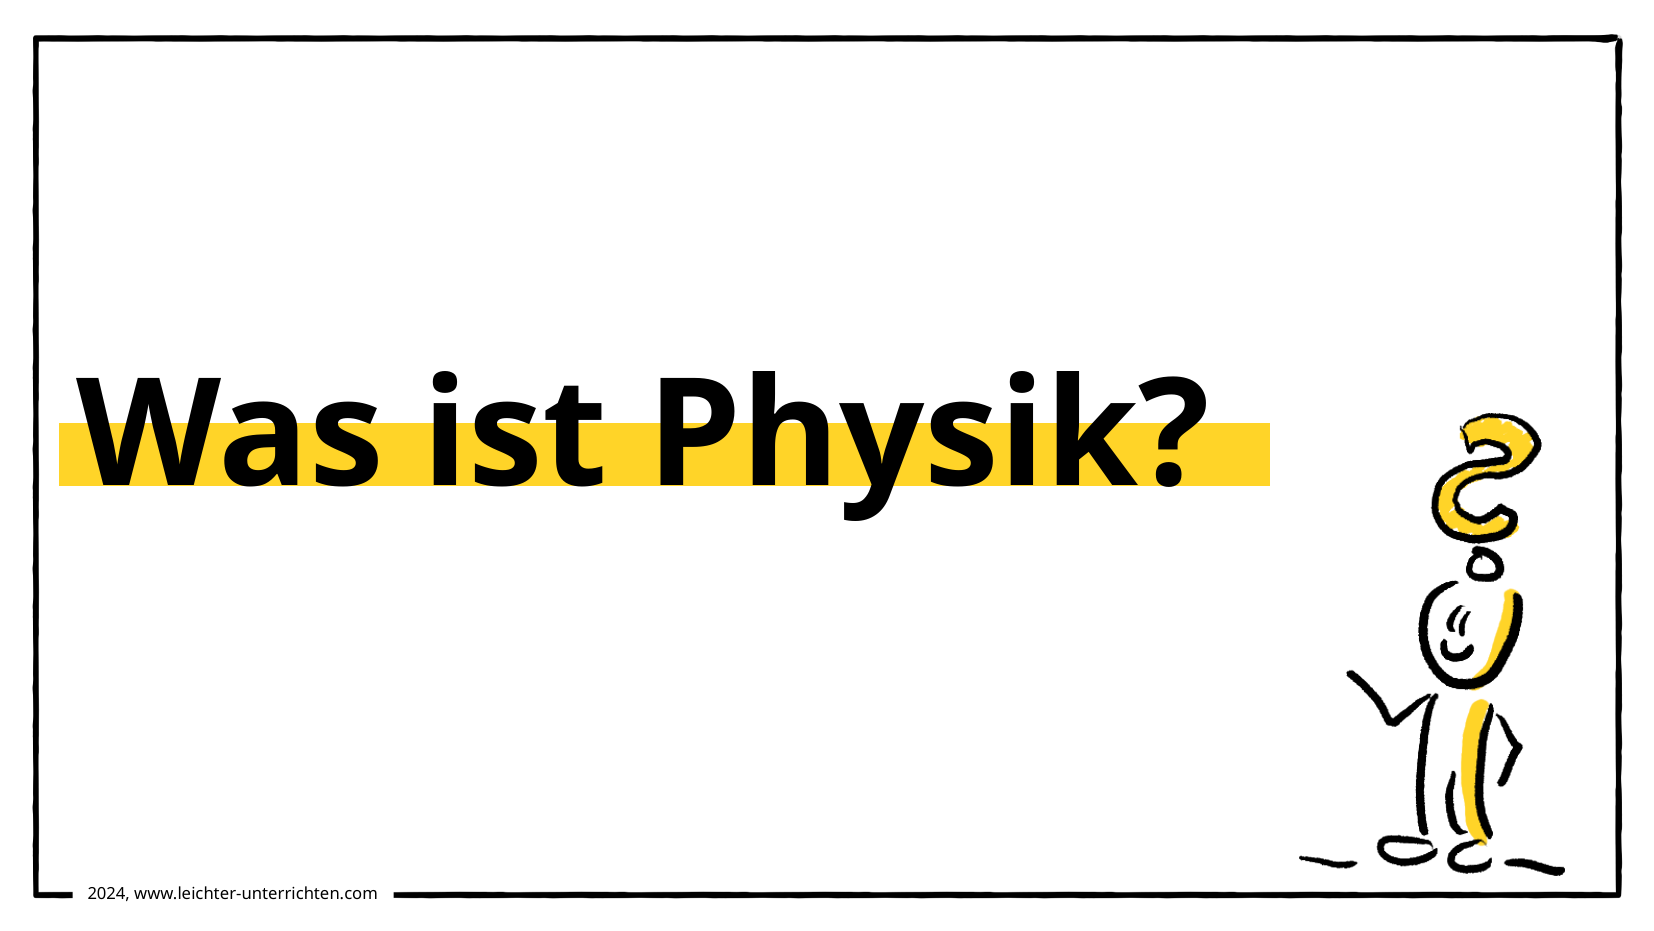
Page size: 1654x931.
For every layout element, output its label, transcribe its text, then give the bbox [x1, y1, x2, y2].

title Was ist Physik? [76, 324, 1565, 531]
picture [29, 32, 1625, 901]
